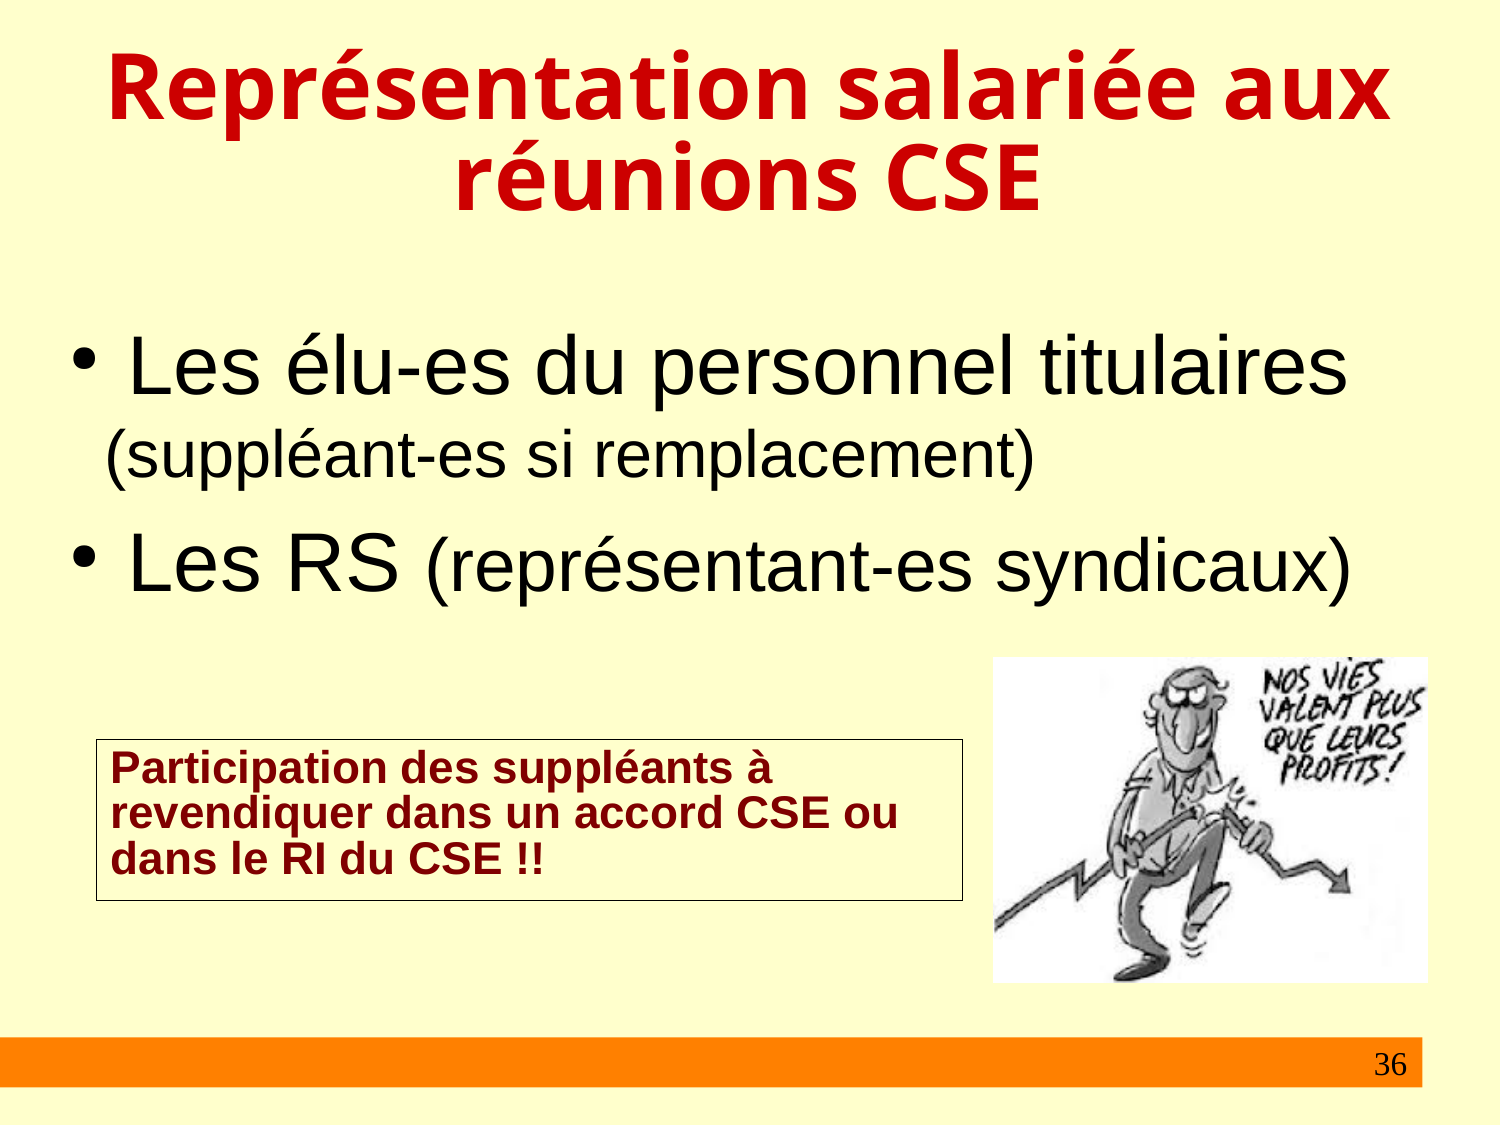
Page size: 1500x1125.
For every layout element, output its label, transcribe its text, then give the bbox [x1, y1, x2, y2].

text_box Participation des suppléants à revendiquer dans un accord CSE ou dans le RI du CSE !! [96, 739, 963, 901]
picture [993, 657, 1428, 983]
text_box <numéro> [0, 1037, 1423, 1088]
list Les élu-es du personnel titulaires (suppléant-es si remplacement) Les RS (représentant-es syndicaux) [54, 303, 1454, 878]
title Représentation salariée aux réunions CSE [74, 20, 1423, 255]
